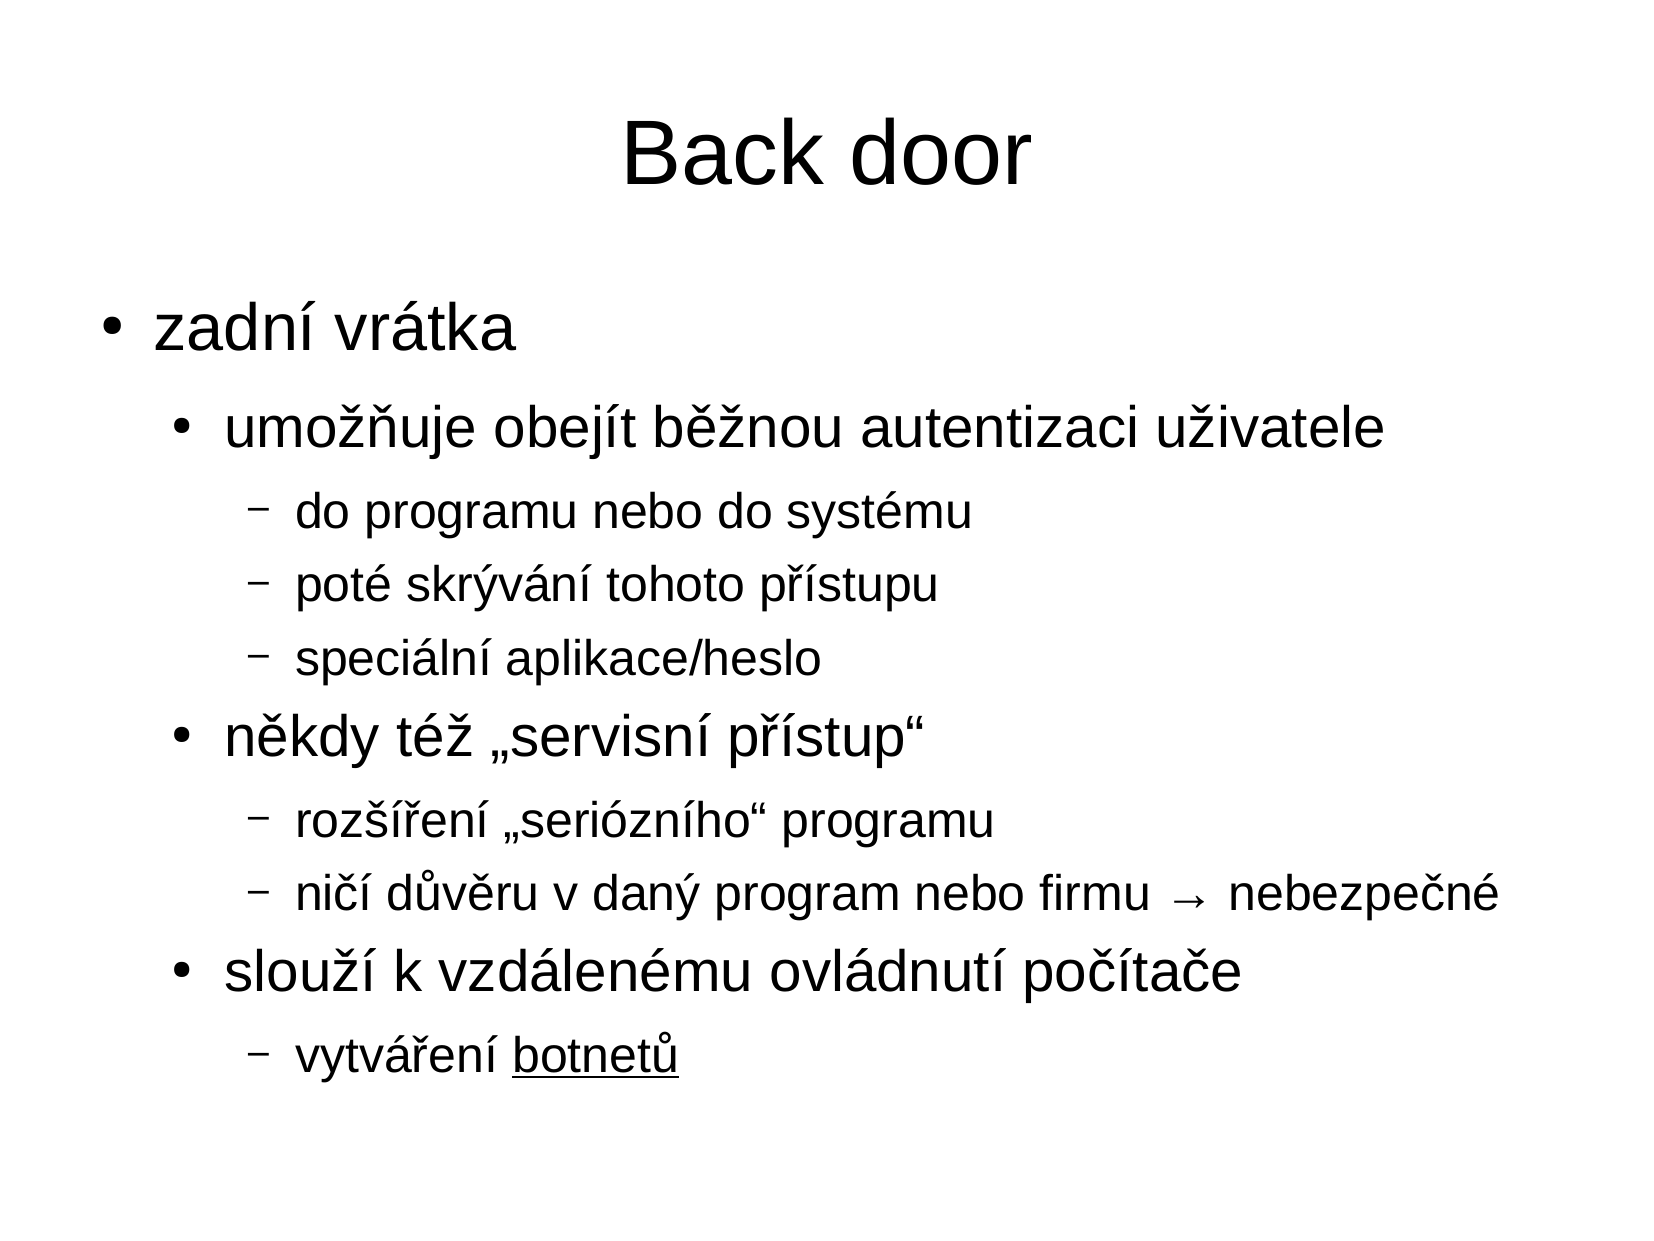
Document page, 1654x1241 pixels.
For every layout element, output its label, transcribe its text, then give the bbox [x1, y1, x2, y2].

title Back door [82, 49, 1571, 257]
list zadní vrátka umožňuje obejít běžnou autentizaci uživatele do programu nebo do systému poté skrývání tohoto přístupu speciální aplikace/heslo někdy též „servisní přístup“ rozšíření „seriózního“ programu ničí důvěru v daný program nebo firmu → nebezpečné slouží k vzdálenému ovládnutí počítače vytváření botnetů [82, 290, 1571, 1109]
